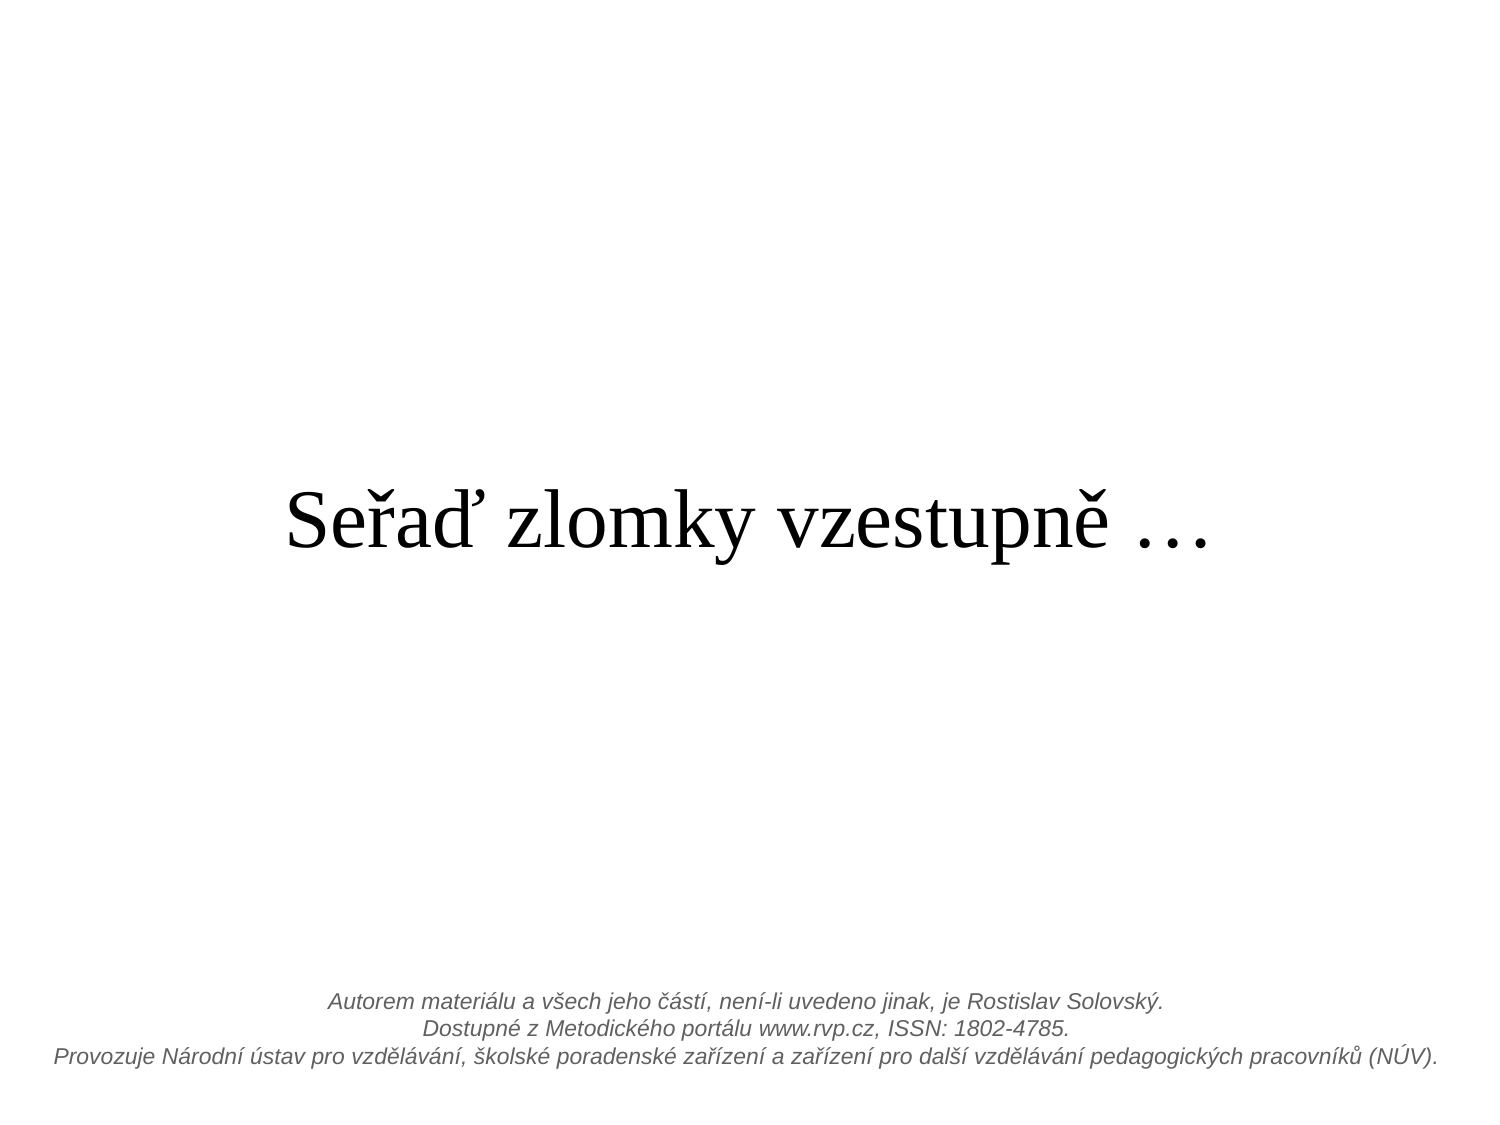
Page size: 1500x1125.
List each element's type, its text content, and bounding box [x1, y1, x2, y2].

text_box Seřaď zlomky vzestupně … [0, 456, 1500, 573]
text_box Autorem materiálu a všech jeho částí, není-li uvedeno jinak, je Rostislav Solovský. Dostupné z Metodického portálu www.rvp.cz, ISSN: 1802-4785. Provozuje Národní ústav pro vzdělávání, školské poradenské zařízení a zařízení pro další vzdělávání pedagogických pracovníků (NÚV). [0, 978, 1500, 1078]
